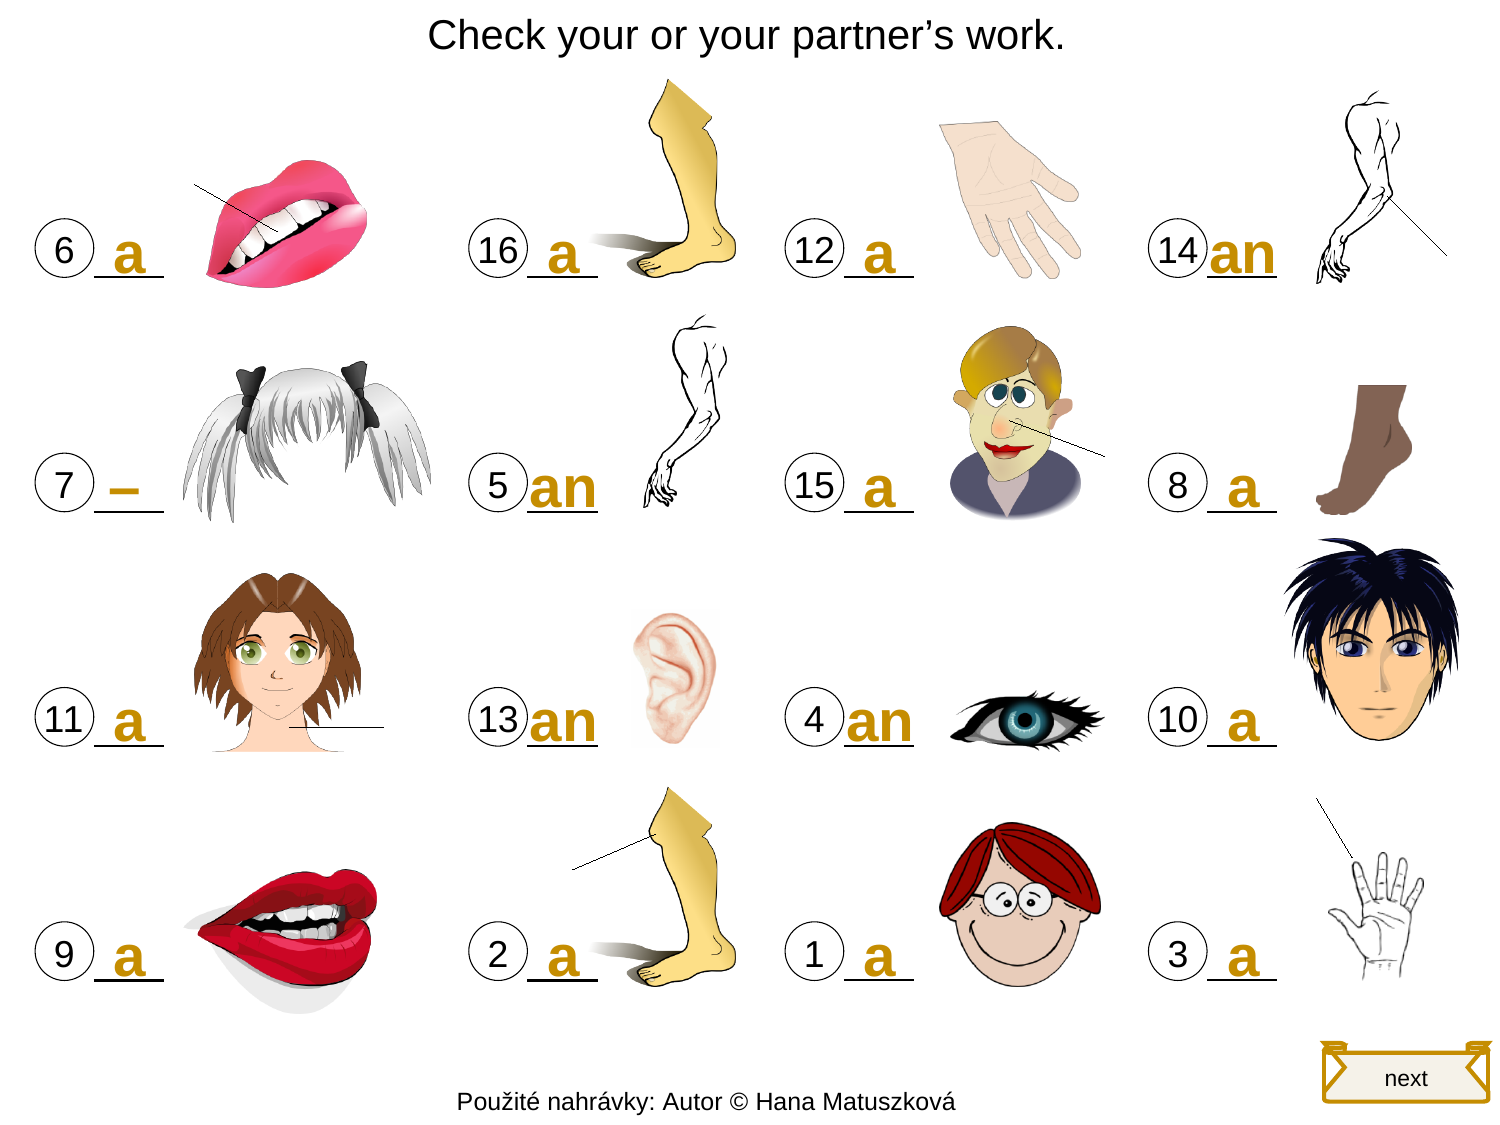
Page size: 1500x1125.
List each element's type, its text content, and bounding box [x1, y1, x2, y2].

text_box a [532, 207, 595, 293]
text_box 7 [23, 453, 93, 514]
picture [1316, 90, 1400, 284]
picture [206, 160, 372, 288]
picture [939, 822, 1101, 987]
text_box 10 [1136, 687, 1212, 749]
picture [549, 786, 736, 987]
text_box 9 [23, 921, 98, 983]
picture [183, 361, 431, 523]
text_box Použité nahrávky: Autor © Hana Matuszková [441, 1081, 972, 1125]
picture [643, 314, 727, 509]
text_box 1 [773, 921, 848, 983]
picture [631, 609, 720, 748]
text_box 14 [1181, 242, 1190, 255]
text_box an [1194, 207, 1293, 293]
text_box a [1212, 675, 1275, 762]
text_box a [532, 910, 595, 996]
text_box 6 [23, 218, 106, 280]
text_box a [848, 207, 912, 293]
picture [1283, 538, 1459, 741]
picture [939, 121, 1081, 279]
text_box an [514, 675, 613, 762]
text_box an [514, 441, 613, 527]
picture [183, 869, 377, 1015]
text_box 14 [1136, 218, 1194, 280]
picture [194, 573, 361, 752]
text_box 5 [456, 453, 514, 514]
text_box 3 [1136, 921, 1212, 983]
text_box 2 [456, 921, 532, 983]
picture [1316, 385, 1412, 515]
picture [549, 78, 736, 278]
picture [950, 326, 1081, 522]
picture [950, 690, 1105, 752]
text_box 13 [456, 687, 514, 749]
text_box Check your or your partner’s work. [17, 0, 1477, 66]
text_box a [1212, 910, 1275, 996]
text_box a [98, 207, 162, 293]
text_box 12 [773, 218, 848, 280]
text_box a [848, 910, 912, 996]
text_box – [93, 441, 167, 527]
picture [1328, 852, 1424, 981]
text_box next [1324, 1042, 1489, 1102]
text_box a [98, 675, 162, 762]
text_box 15 [773, 453, 848, 514]
text_box a [1212, 441, 1275, 527]
text_box 16 [456, 218, 532, 280]
text_box an [831, 675, 929, 762]
text_box a [848, 441, 912, 527]
text_box 8 [1136, 453, 1212, 514]
text_box 4 [773, 687, 831, 749]
text_box a [98, 910, 162, 996]
text_box 11 [23, 687, 98, 749]
